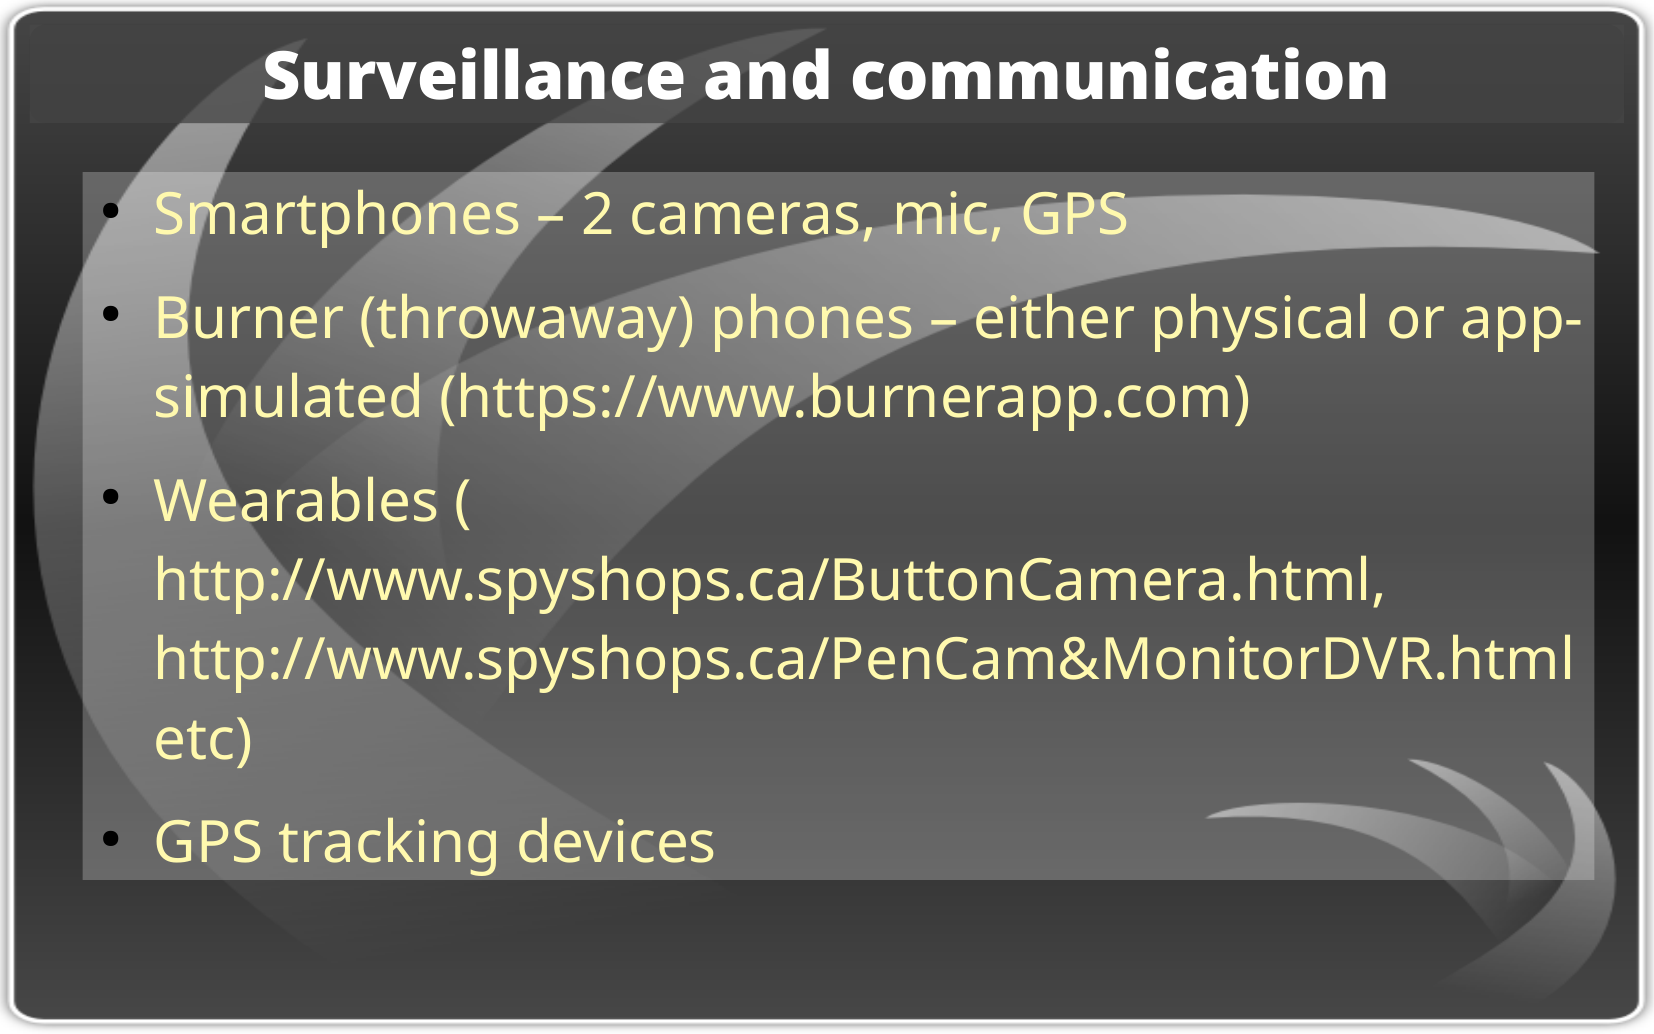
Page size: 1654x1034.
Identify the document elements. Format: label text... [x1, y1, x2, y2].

picture [0, 0, 1654, 1034]
list Smartphones – 2 cameras, mic, GPS Burner (throwaway) phones – either physical or app-simulated (https://www.burnerapp.com) Wearables ( http://www.spyshops.ca/ButtonCamera.html, http://www.spyshops.ca/PenCam&MonitorDVR.html etc) GPS tracking devices [82, 172, 1595, 861]
title Surveillance and communication [29, 24, 1625, 124]
